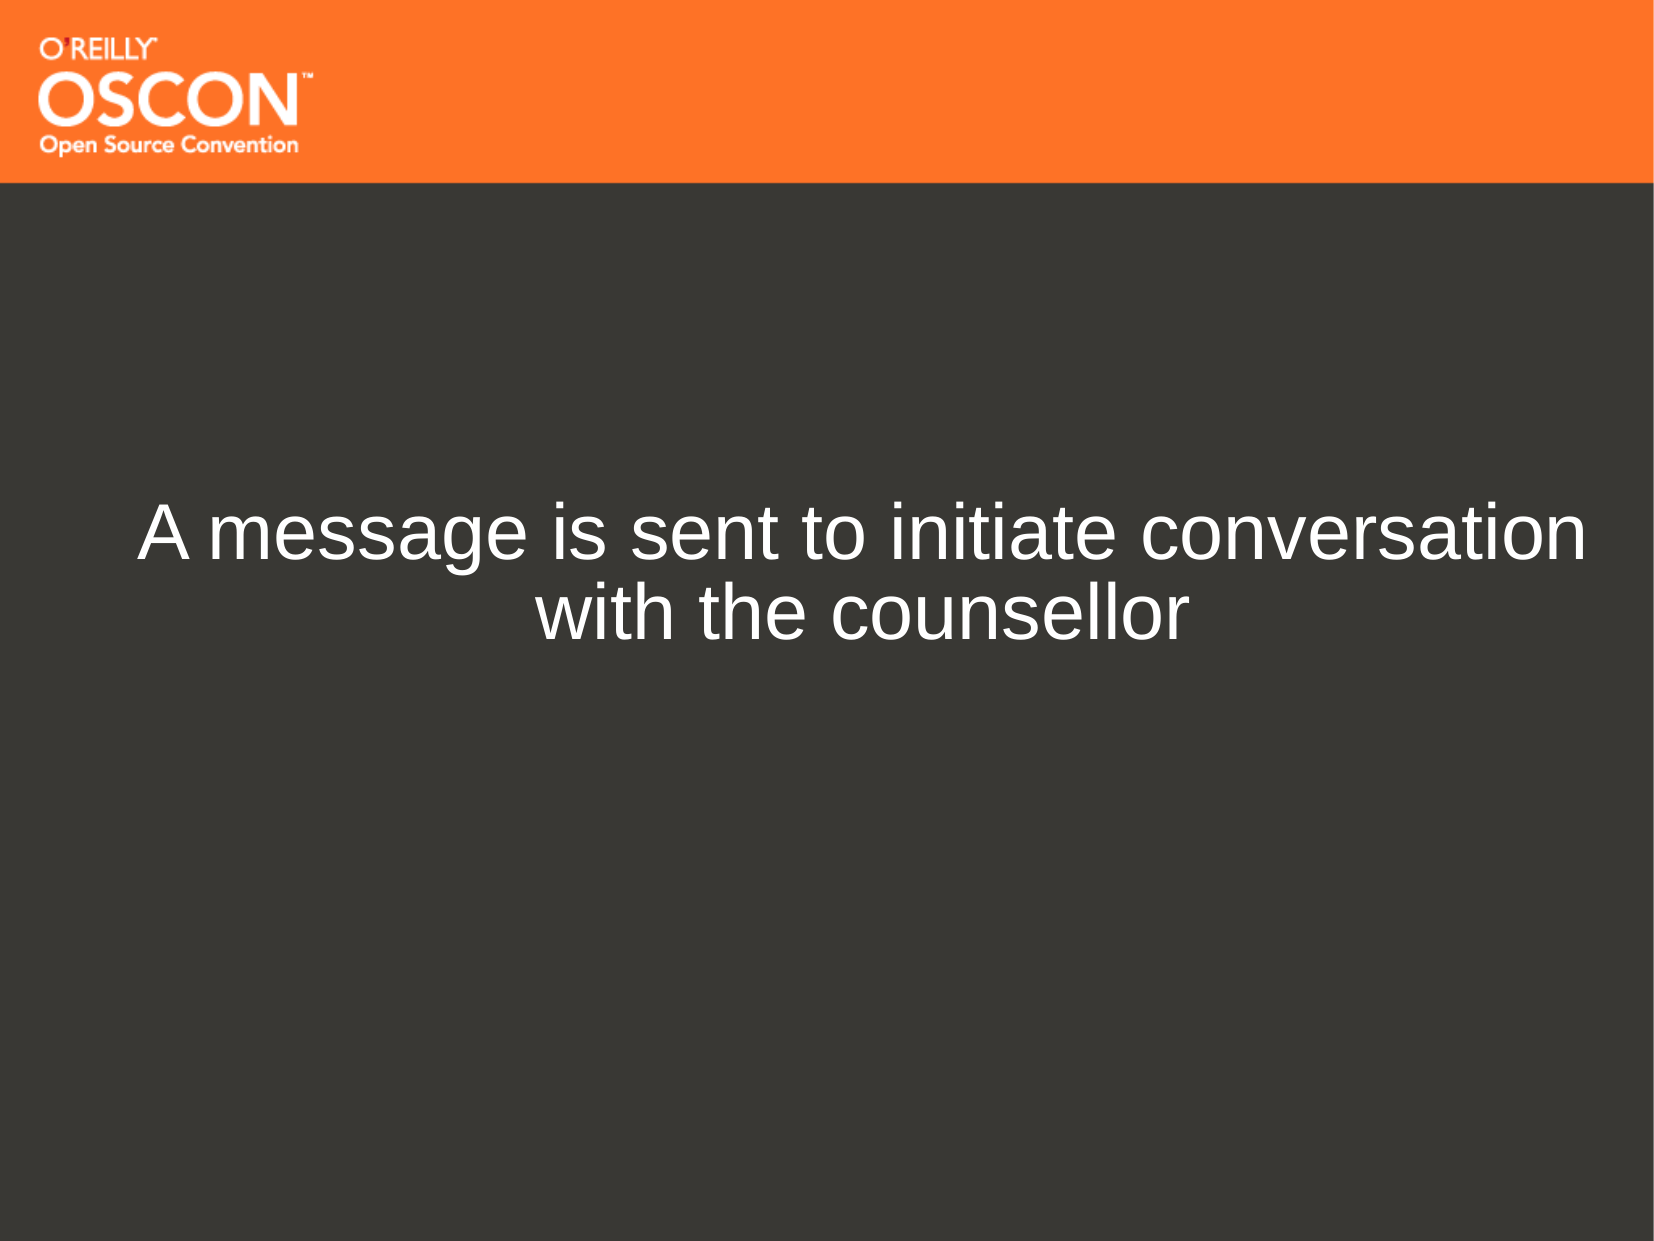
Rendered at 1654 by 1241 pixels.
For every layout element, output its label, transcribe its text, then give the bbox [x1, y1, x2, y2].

title [356, 31, 1624, 187]
picture [0, 0, 1654, 1241]
list A message is sent to initiate conversation with the counsellor [37, 219, 1628, 1218]
